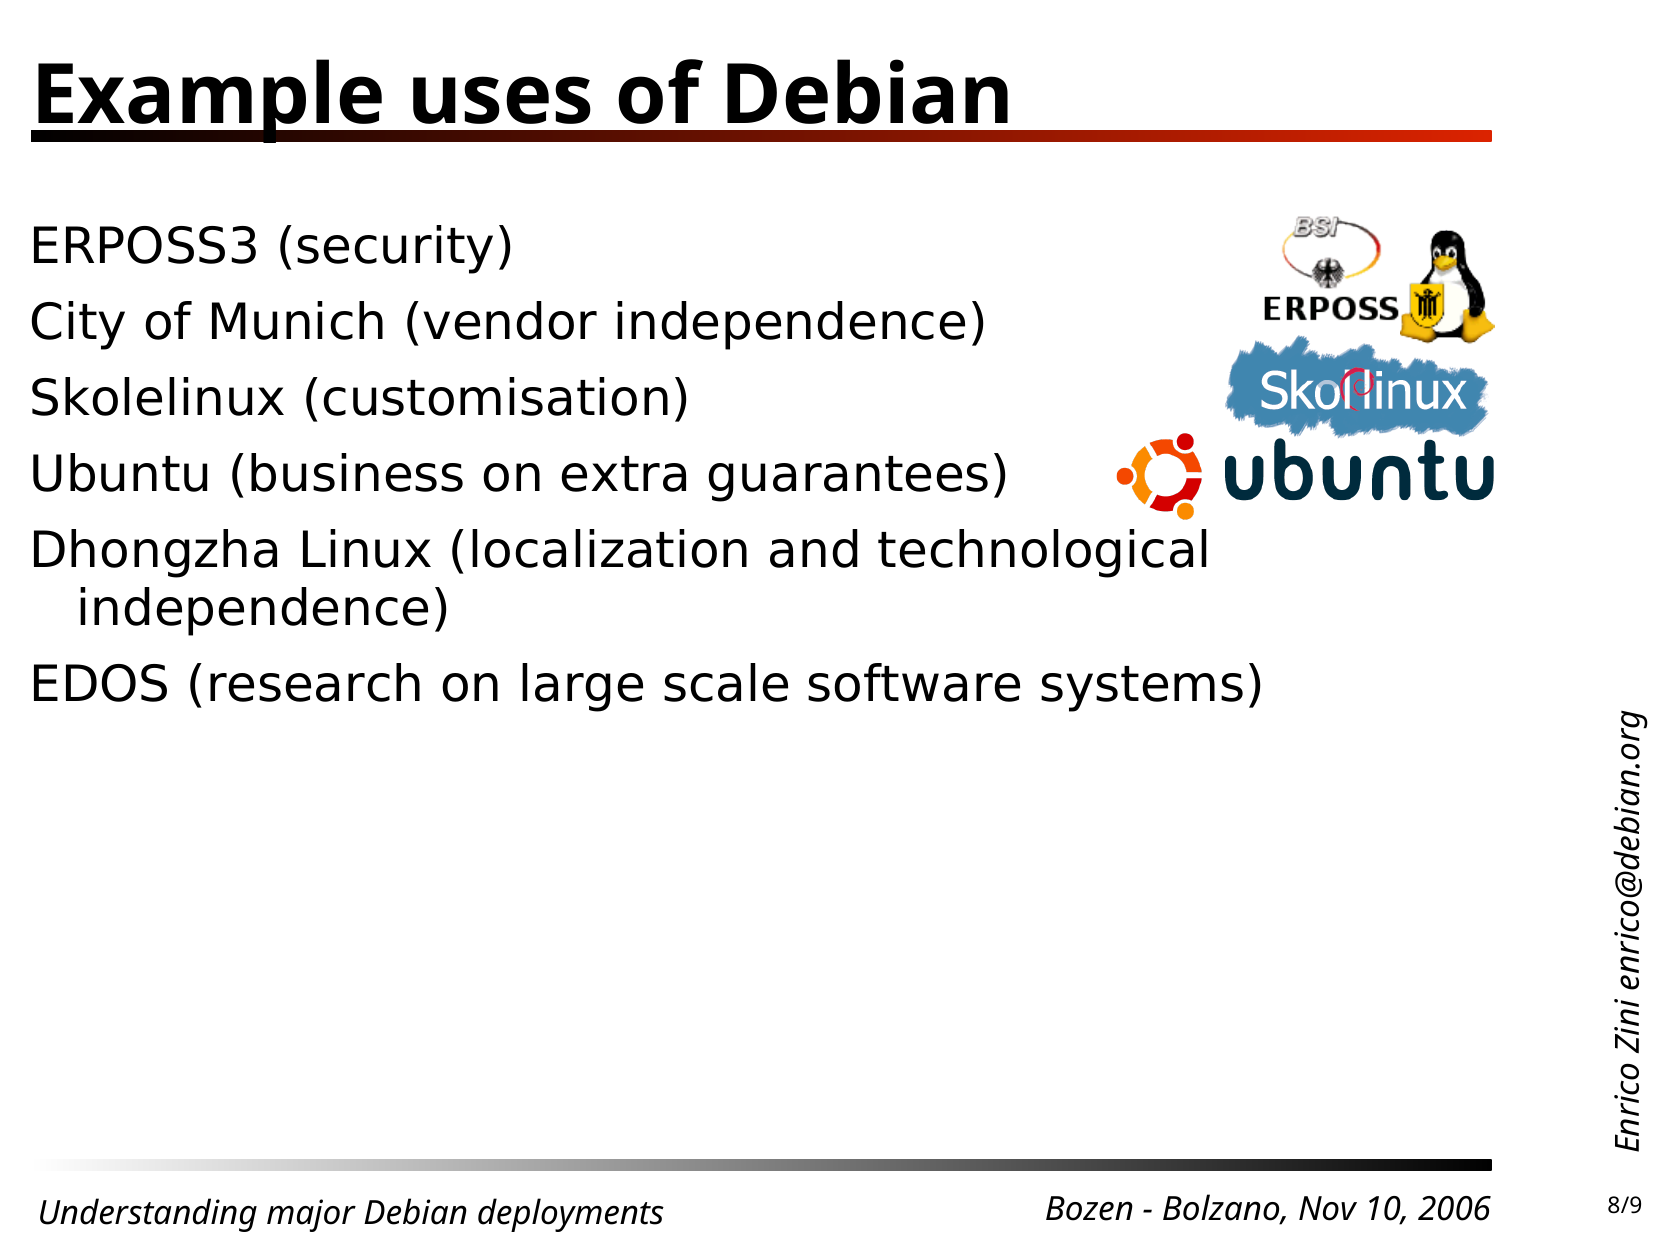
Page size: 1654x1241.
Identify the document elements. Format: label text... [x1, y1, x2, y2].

picture [1115, 215, 1495, 520]
text_box Example uses of Debian [31, 34, 1539, 168]
text_box ERPOSS3 (security) City of Munich (vendor independence) Skolelinux (customisation) Ubuntu (business on extra guarantees) Dhongzha Linux (localization and technological independence) EDOS (research on large scale software systems) [29, 216, 1495, 1138]
